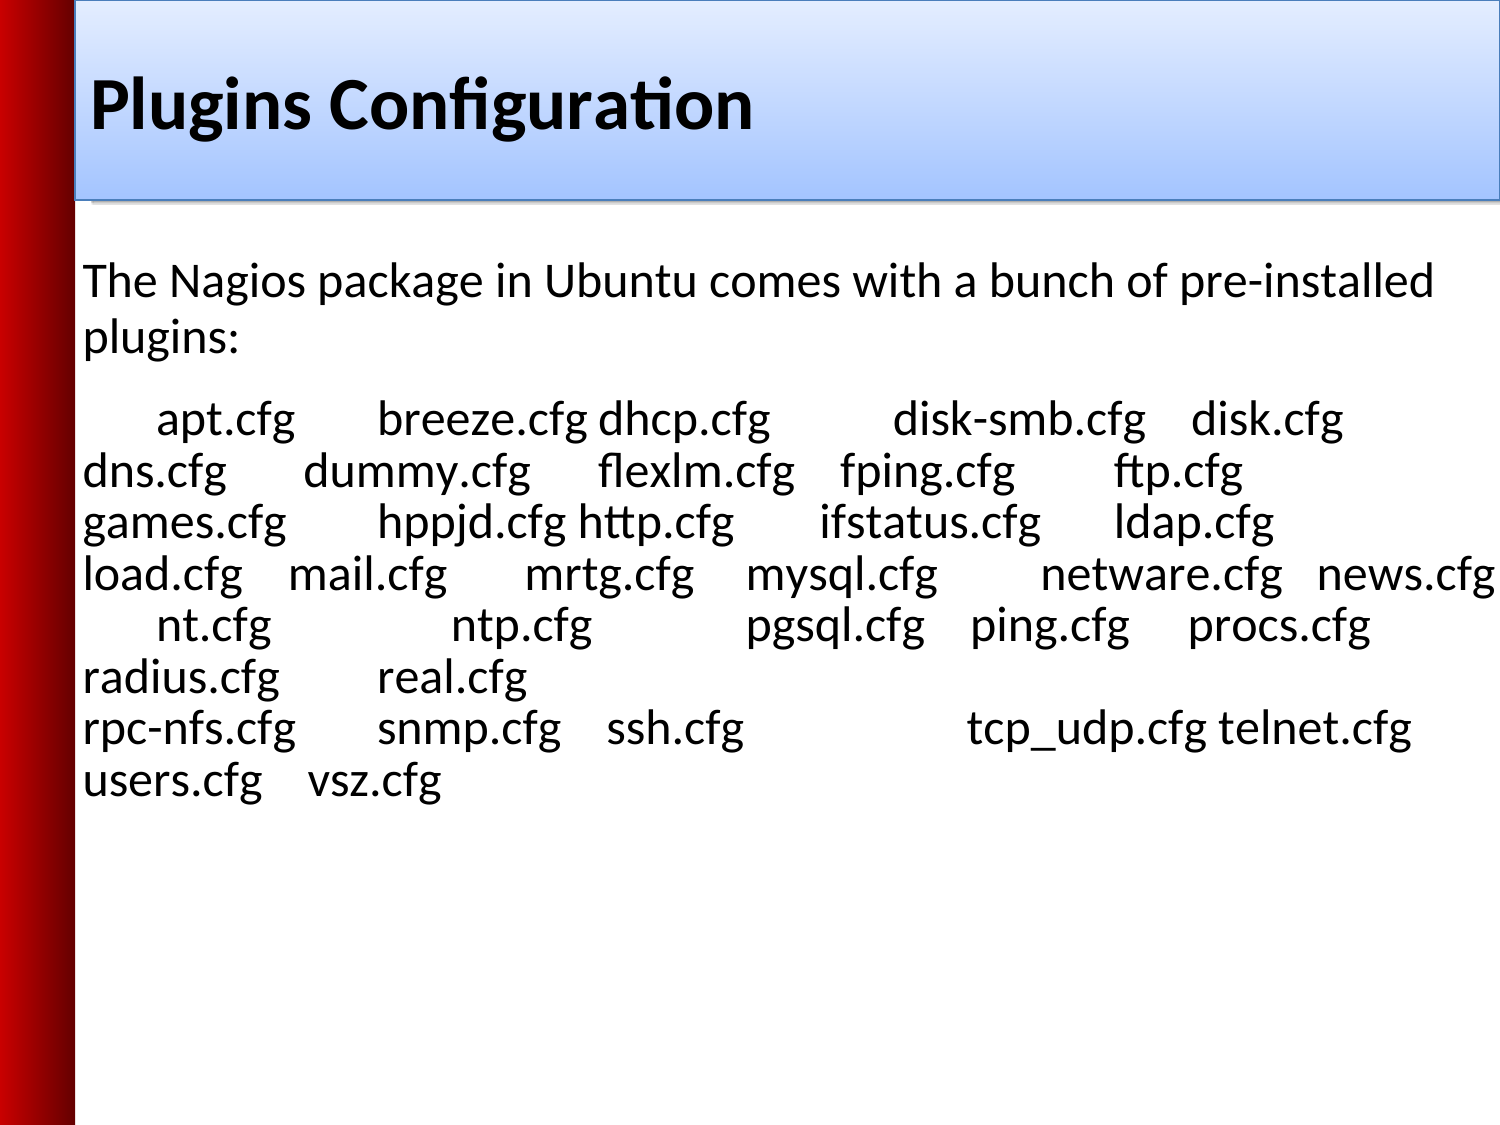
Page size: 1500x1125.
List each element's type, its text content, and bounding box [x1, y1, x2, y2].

text_box The Nagios package in Ubuntu comes with a bunch of pre-installed plugins: apt.cfg breeze.cfg dhcp.cfg disk-smb.cfg disk.cfg dns.cfg dummy.cfg flexlm.cfg fping.cfg ftp.cfg games.cfg hppjd.cfg http.cfg ifstatus.cfg ldap.cfg load.cfg mail.cfg mrtg.cfg mysql.cfg netware.cfg news.cfg nt.cfg ntp.cfg pgsql.cfg ping.cfg procs.cfg radius.cfg real.cfg rpc-nfs.cfg snmp.cfg ssh.cfg tcp_udp.cfg telnet.cfg users.cfg vsz.cfg [82, 248, 1500, 1076]
text_box Plugins Configuration [75, 0, 1500, 201]
